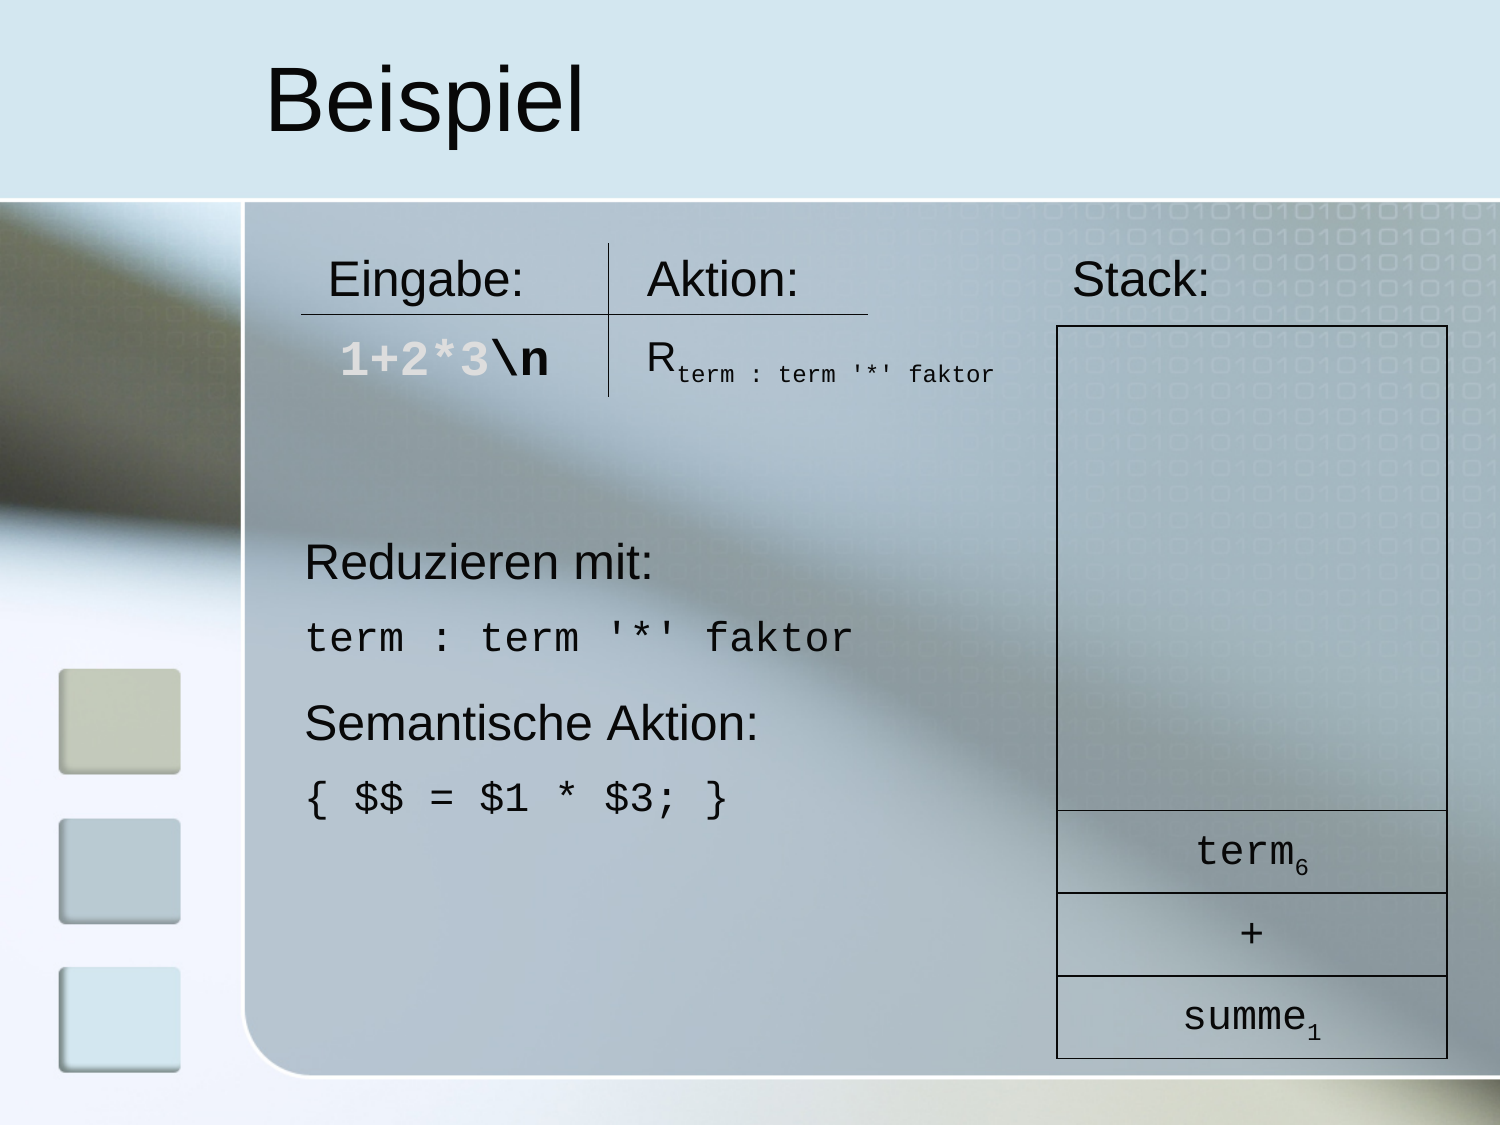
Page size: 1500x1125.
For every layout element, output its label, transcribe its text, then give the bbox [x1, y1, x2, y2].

text_box + [1056, 904, 1447, 968]
text_box Reduzieren mit: term : term '*' faktor Semantische Aktion: { $$ = $1 * $3; } [289, 527, 1022, 832]
text_box summe1 [1056, 987, 1447, 1056]
picture [0, 0, 1500, 1125]
text_box Stack: [1057, 243, 1459, 315]
text_box Aktion: [632, 243, 822, 314]
text_box Eingabe: [312, 243, 550, 314]
text_box Rterm : term '*' faktor [631, 326, 1057, 398]
text_box term6 [1056, 822, 1447, 891]
text_box 1+2*3\n [324, 326, 585, 399]
title Beispiel [249, 12, 1461, 188]
